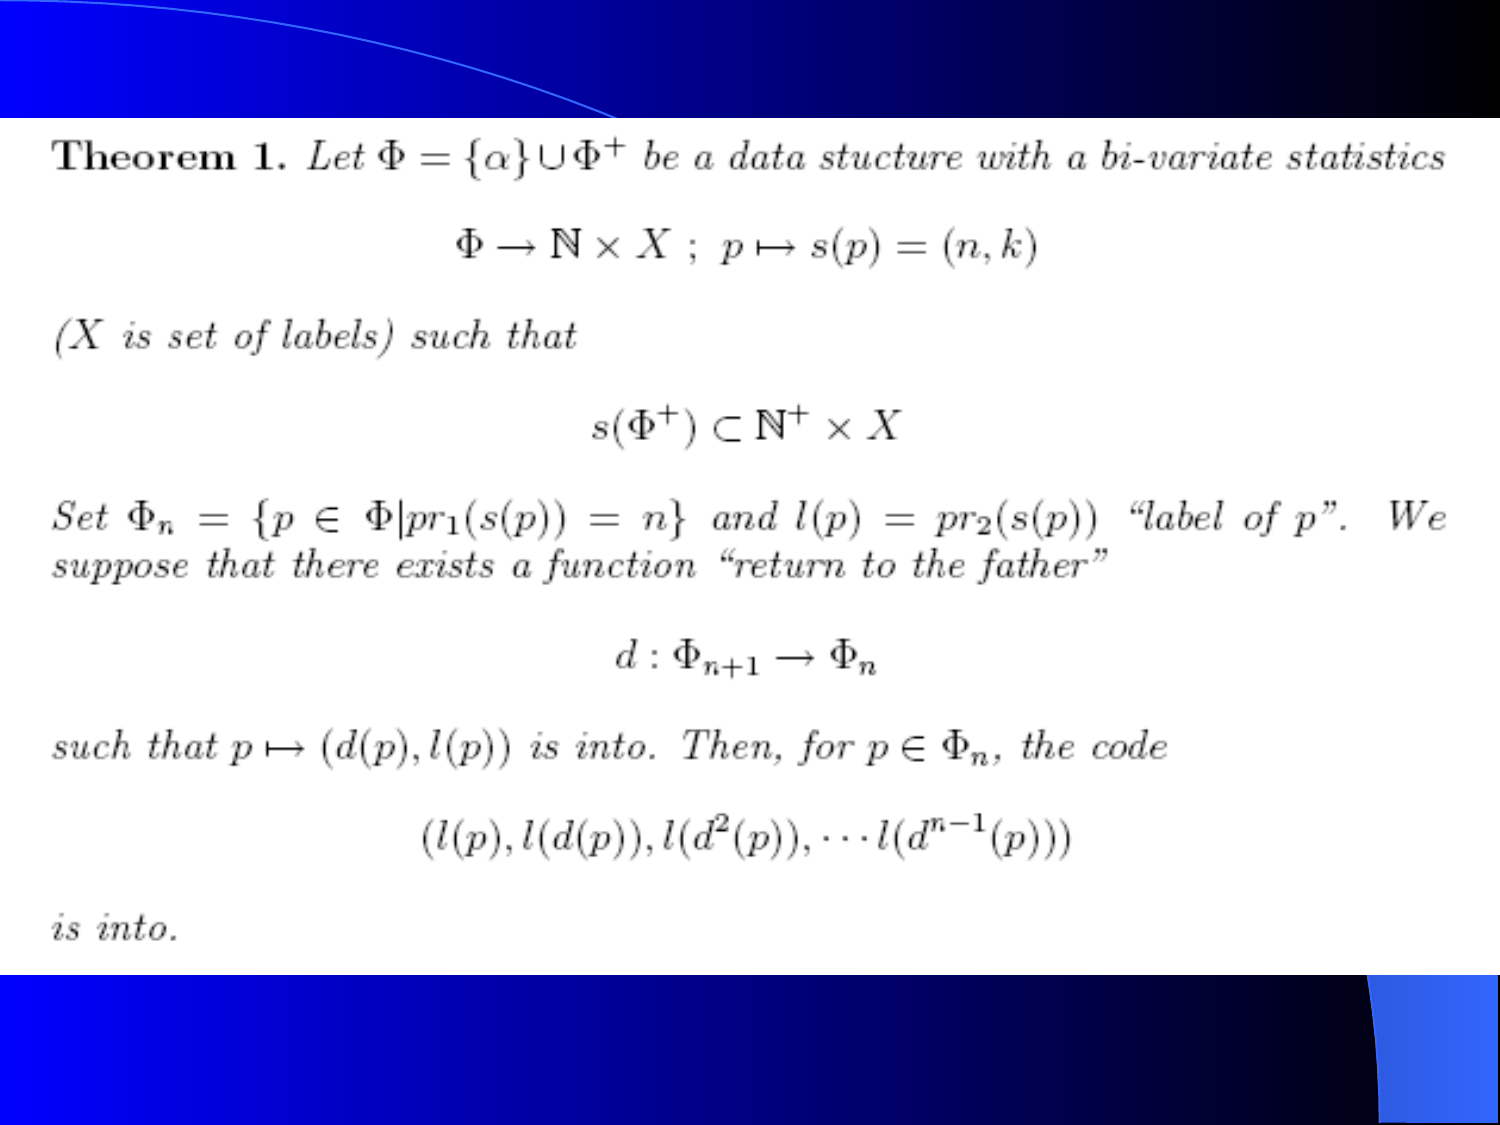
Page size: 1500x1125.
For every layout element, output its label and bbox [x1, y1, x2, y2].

picture [0, 118, 1500, 975]
